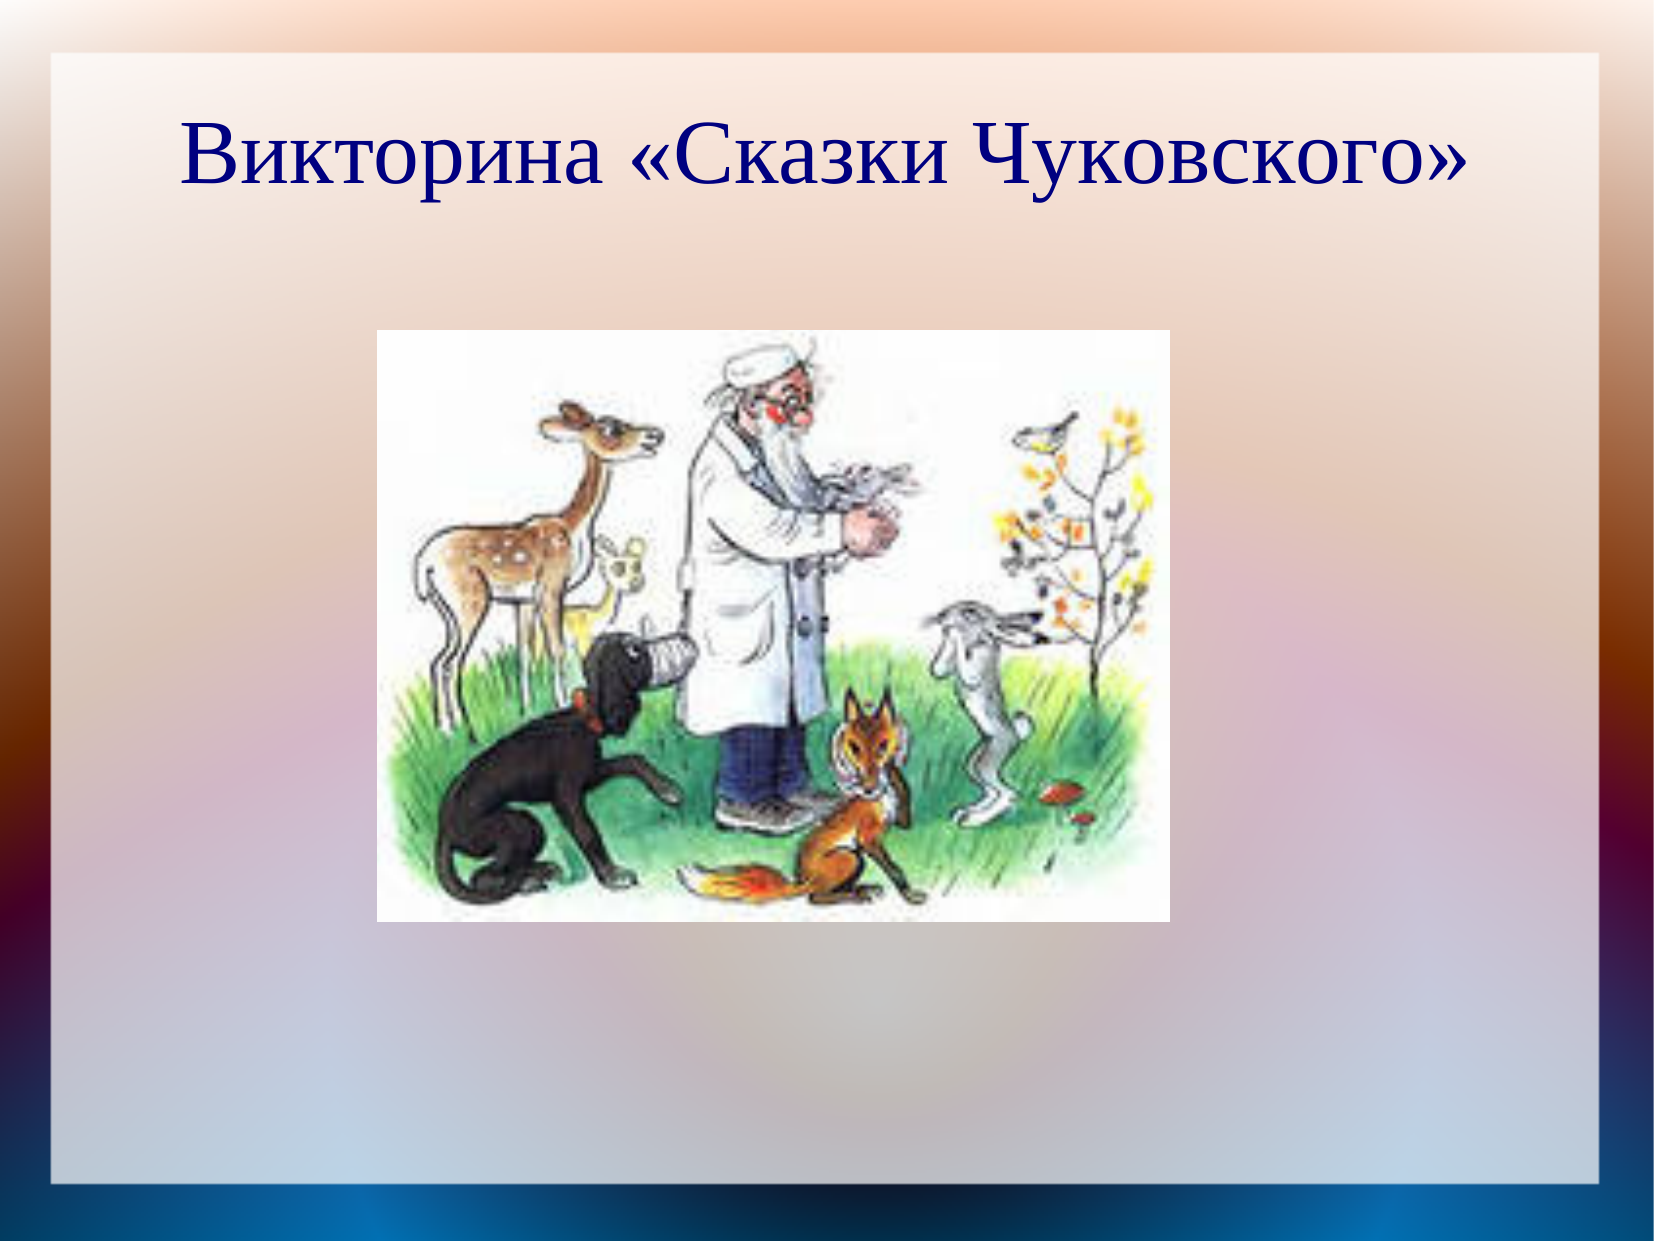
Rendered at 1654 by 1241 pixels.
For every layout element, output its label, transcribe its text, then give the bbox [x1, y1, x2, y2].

picture [0, 0, 1654, 1241]
title Викторина «Сказки Чуковского» [82, 49, 1571, 257]
